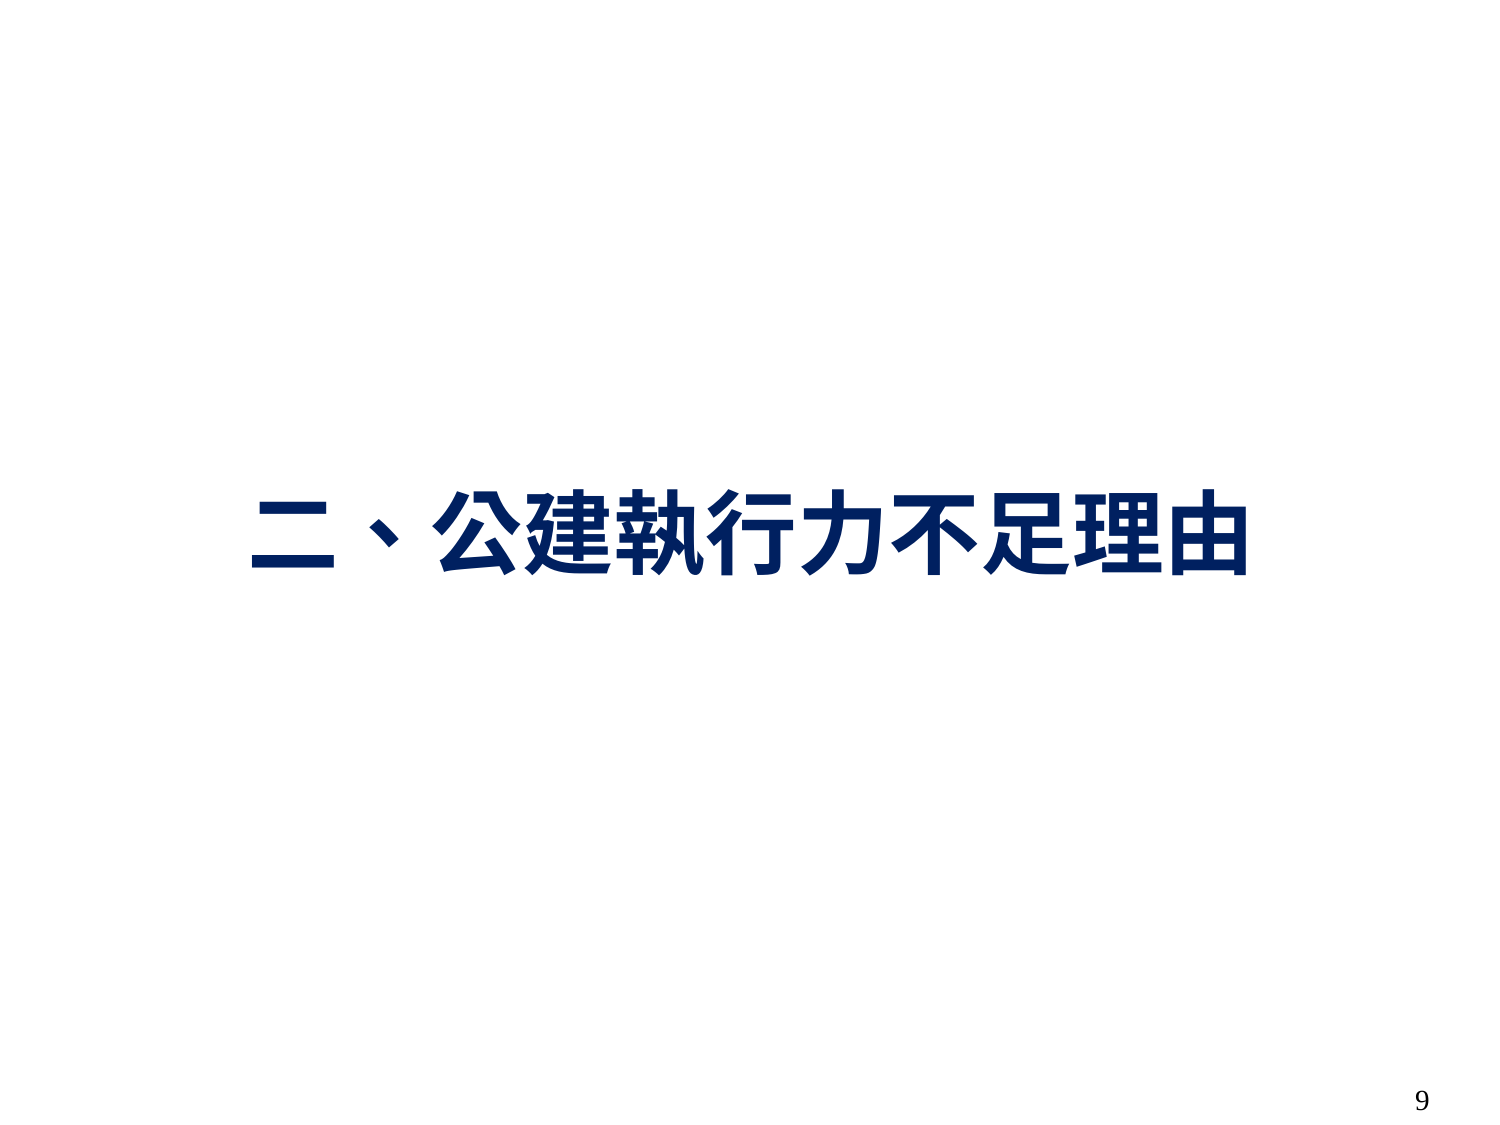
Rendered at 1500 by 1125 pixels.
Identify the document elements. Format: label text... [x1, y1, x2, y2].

text_box 二、公建執行力不足理由 [76, 468, 1427, 839]
